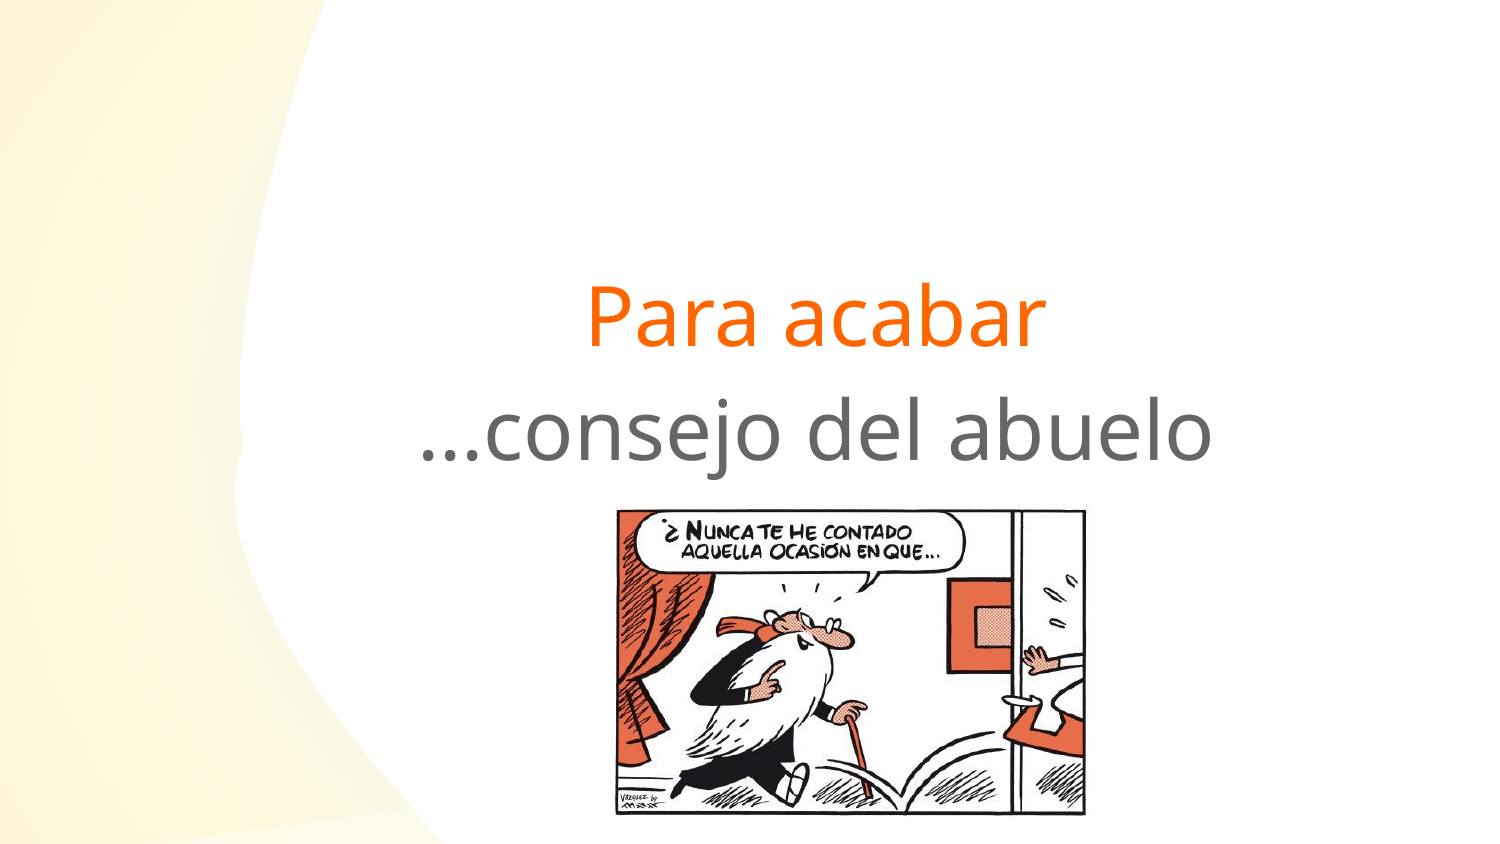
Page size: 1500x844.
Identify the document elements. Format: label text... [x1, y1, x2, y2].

title Para acabar ...consejo del abuelo [168, 272, 1465, 471]
picture [0, 0, 1500, 844]
